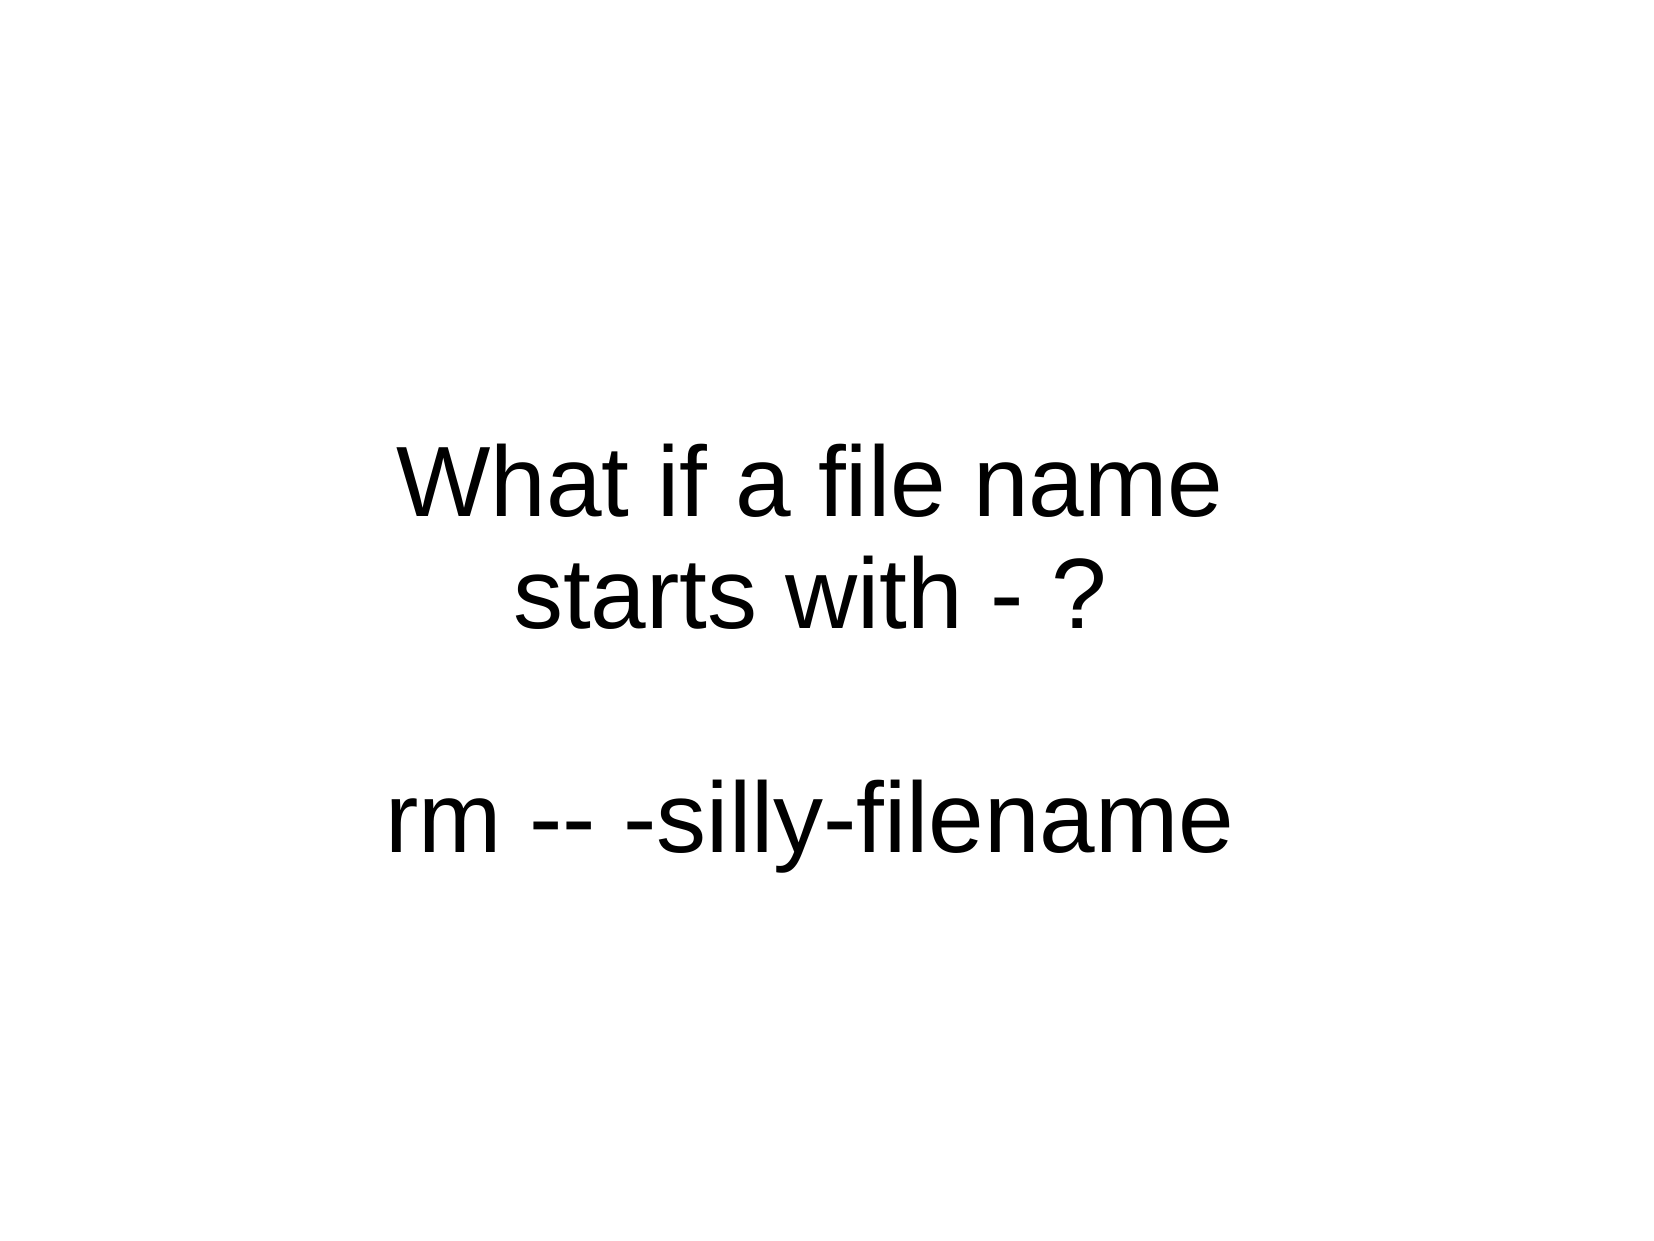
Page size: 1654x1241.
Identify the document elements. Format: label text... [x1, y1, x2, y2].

text_box What if a file name starts with - ? rm -- -silly-filename [82, 290, 1538, 1010]
